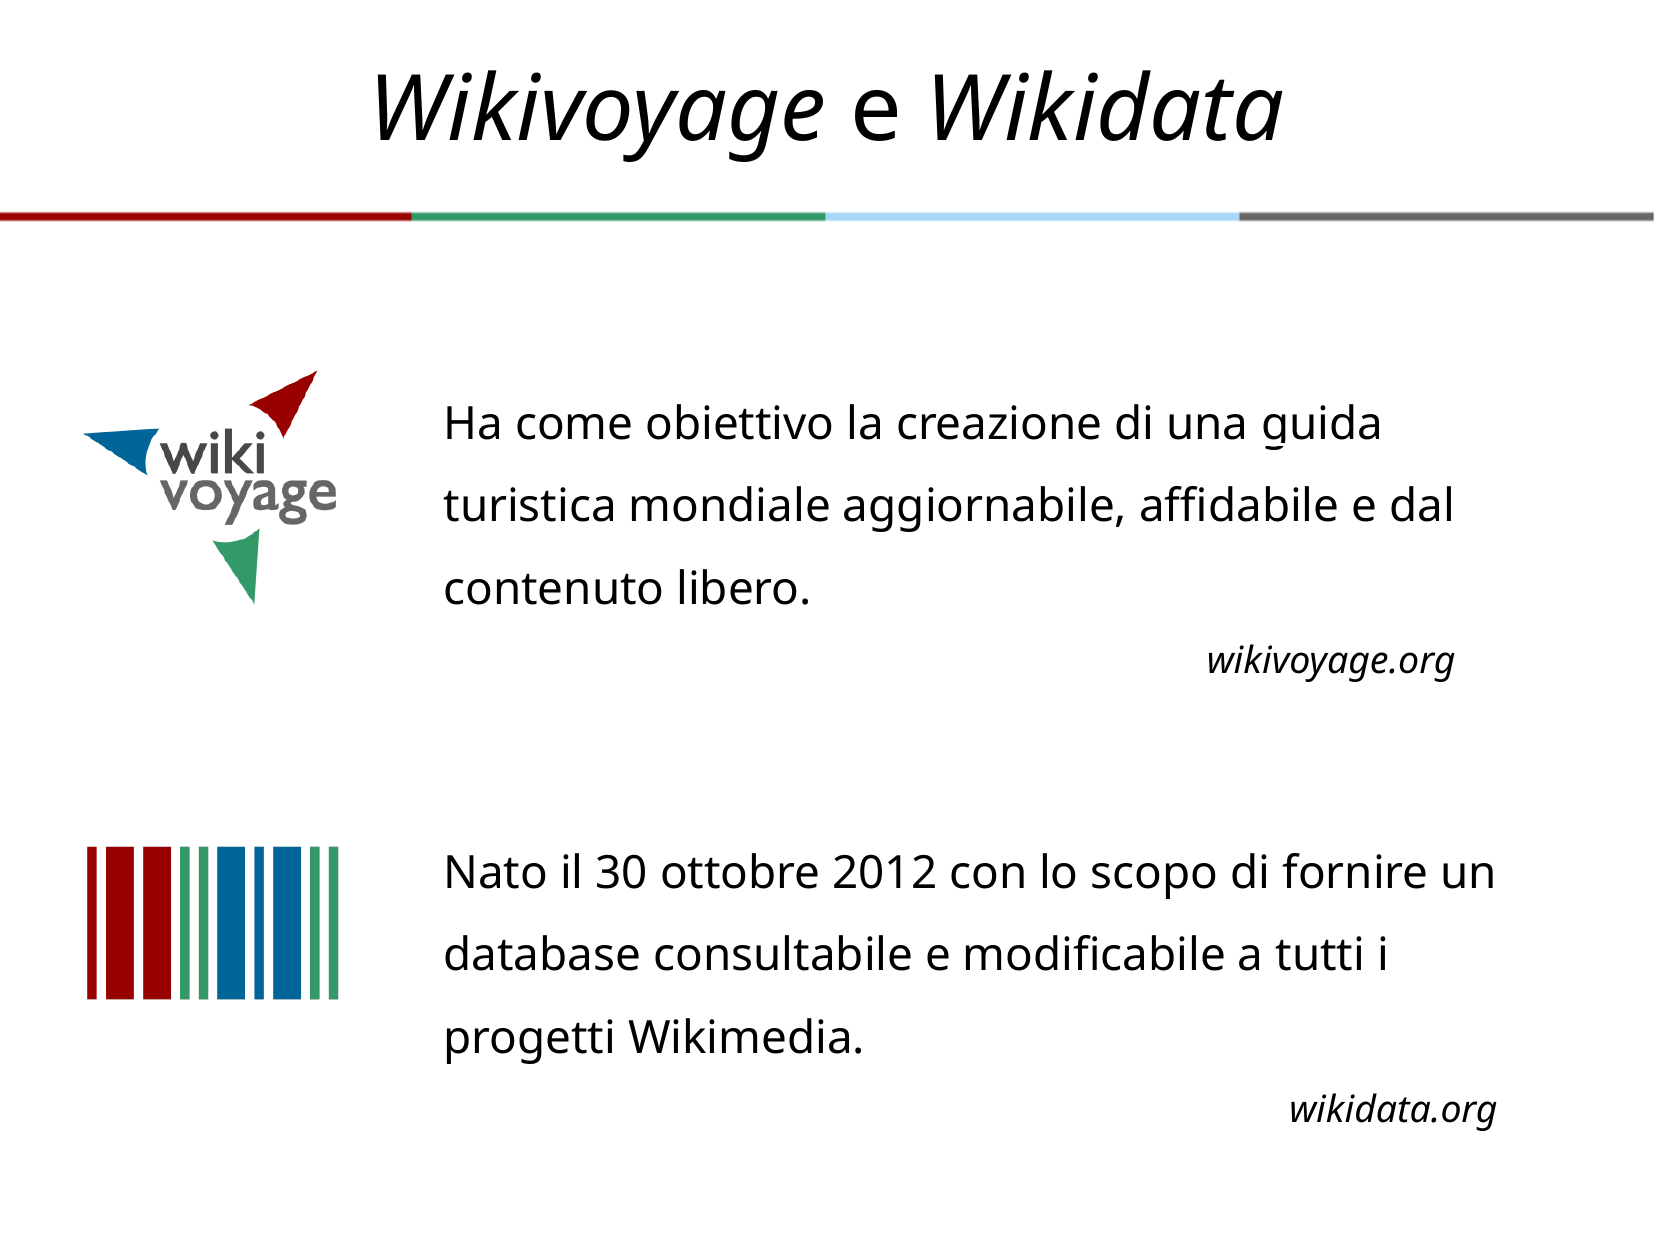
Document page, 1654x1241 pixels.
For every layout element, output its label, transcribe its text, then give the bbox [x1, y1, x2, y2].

text_box Nato il 30 ottobre 2012 con lo scopo di fornire un database consultabile e modificabile a tutti i progetti Wikimedia. wikidata.org [443, 814, 1519, 1111]
text_box Wikivoyage e Wikidata [82, 0, 1571, 200]
text_box Ha come obiettivo la creazione di una guida turistica mondiale aggiornabile, affidabile e dal contenuto libero. wikivoyage.org [443, 366, 1519, 662]
picture [50, 833, 375, 1013]
picture [76, 354, 343, 621]
picture [0, 200, 1654, 235]
